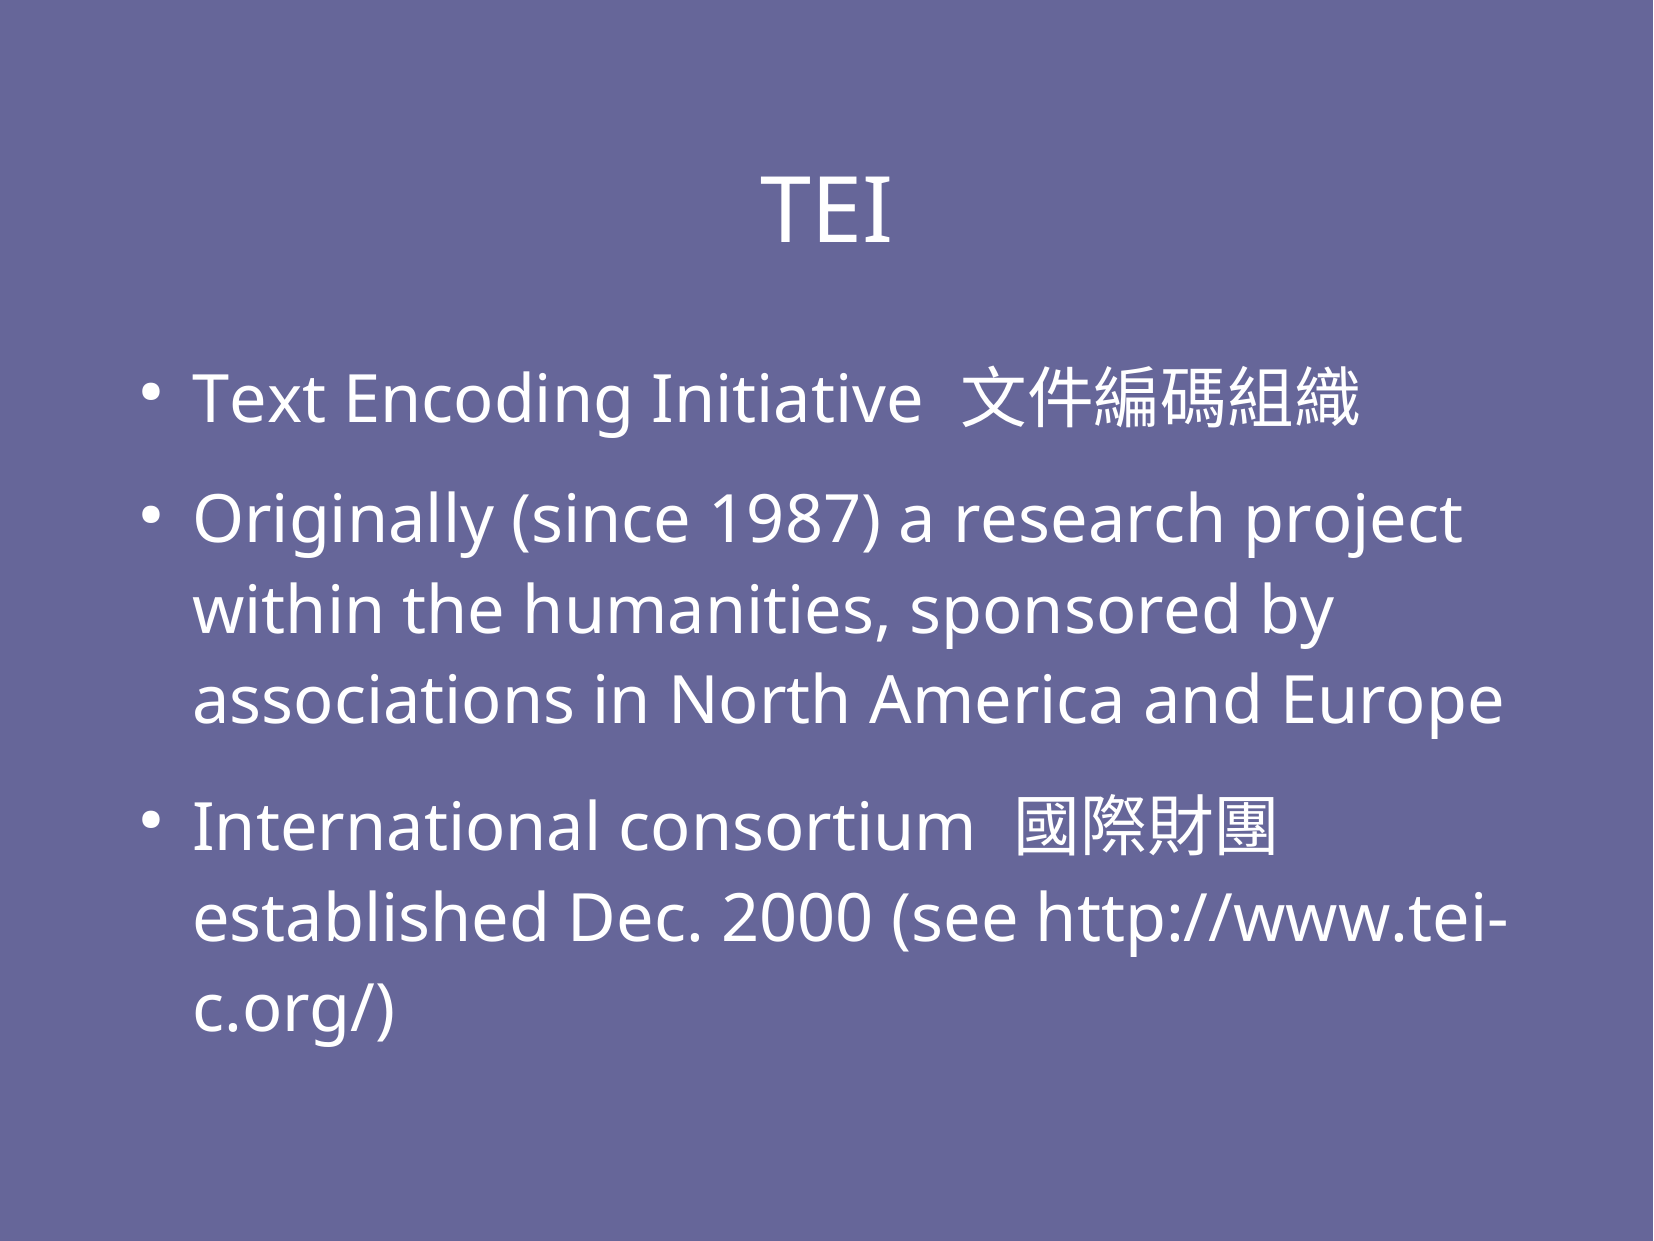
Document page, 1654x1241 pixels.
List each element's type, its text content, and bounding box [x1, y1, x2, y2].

title TEI [121, 102, 1534, 311]
list Text Encoding Initiative 文件編碼組織 Originally (since 1987) a research project within the humanities, sponsored by associations in North America and Europe International consortium 國際財團 established Dec. 2000 (see http://www.tei-c.org/) [121, 344, 1534, 1127]
